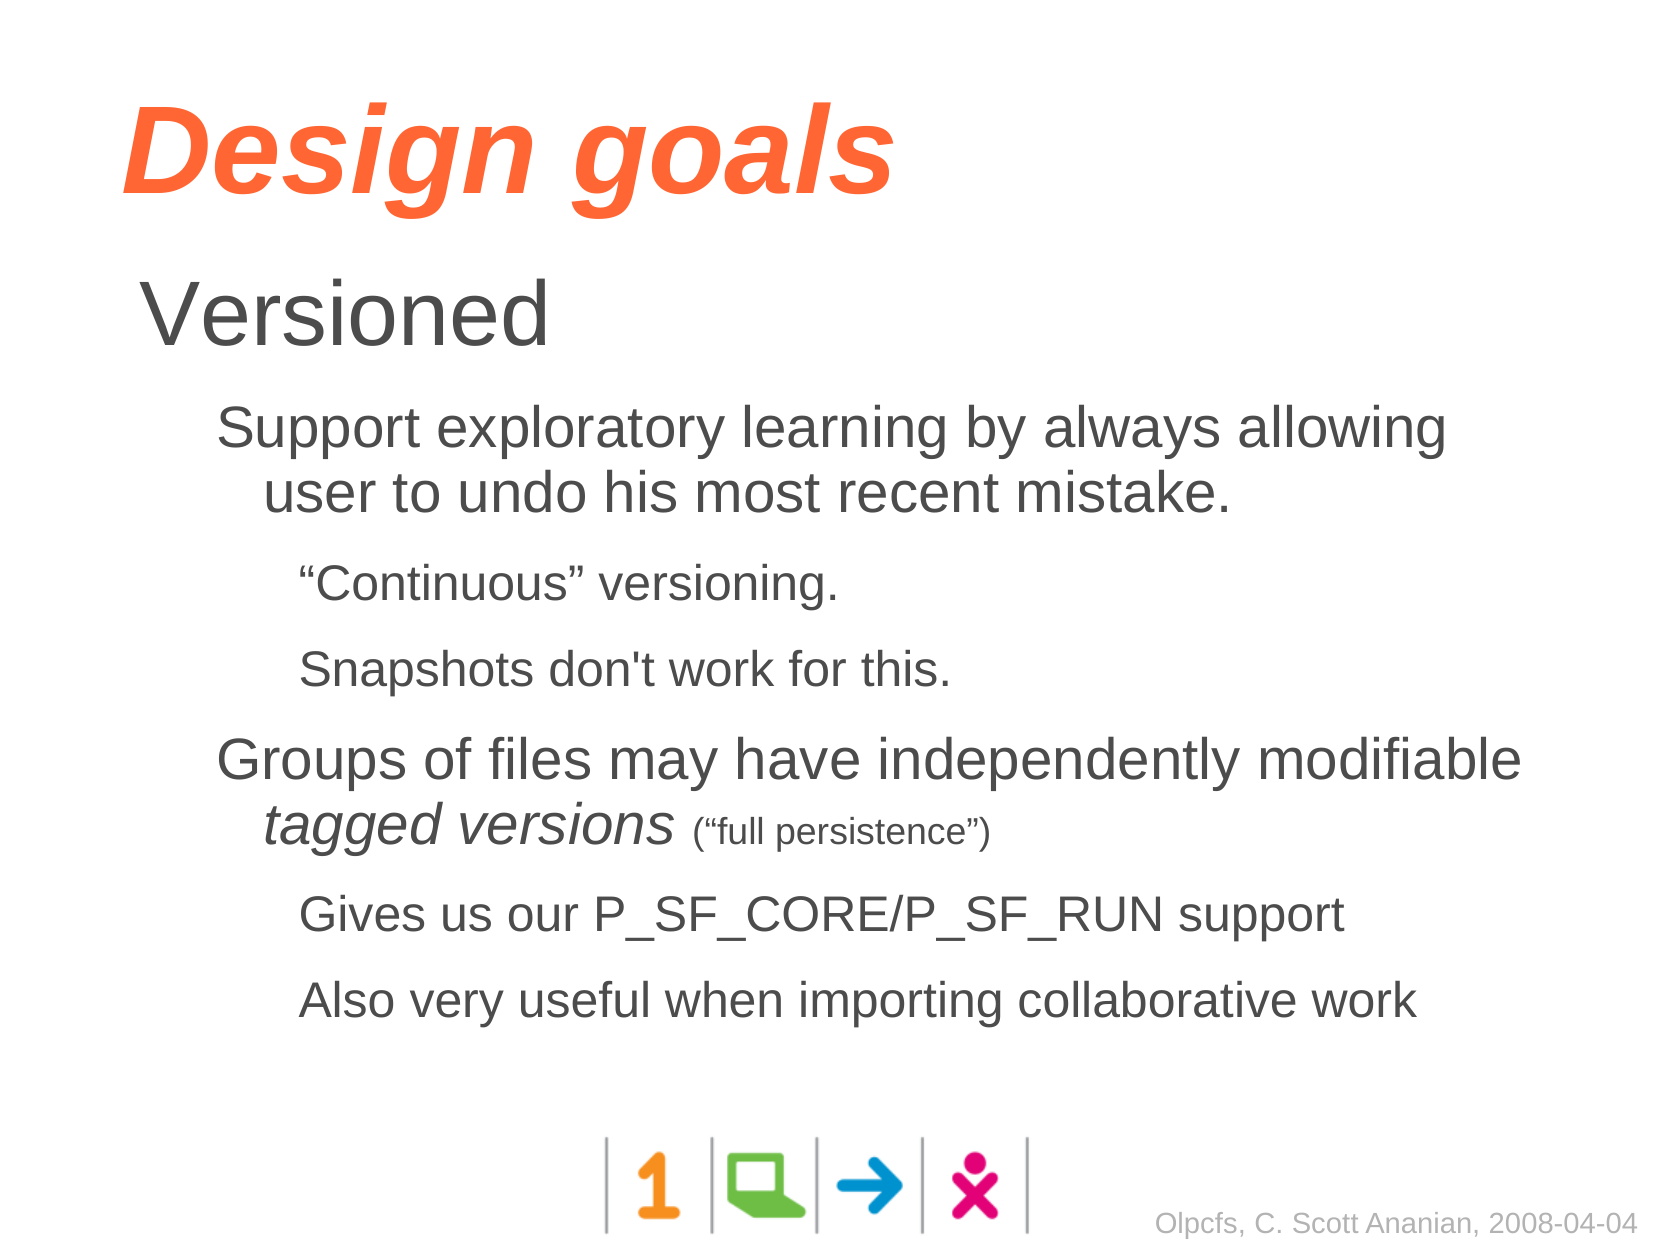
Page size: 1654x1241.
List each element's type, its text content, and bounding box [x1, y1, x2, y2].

picture [600, 1156, 1036, 1241]
title Design goals [121, 46, 1534, 254]
list Versioned Support exploratory learning by always allowing user to undo his most recent mistake. “Continuous” versioning. Snapshots don't work for this. Groups of files may have independently modifiable tagged versions (“full persistence”) Gives us our P_SF_CORE/P_SF_RUN support Also very useful when importing collaborative work [121, 262, 1561, 1156]
